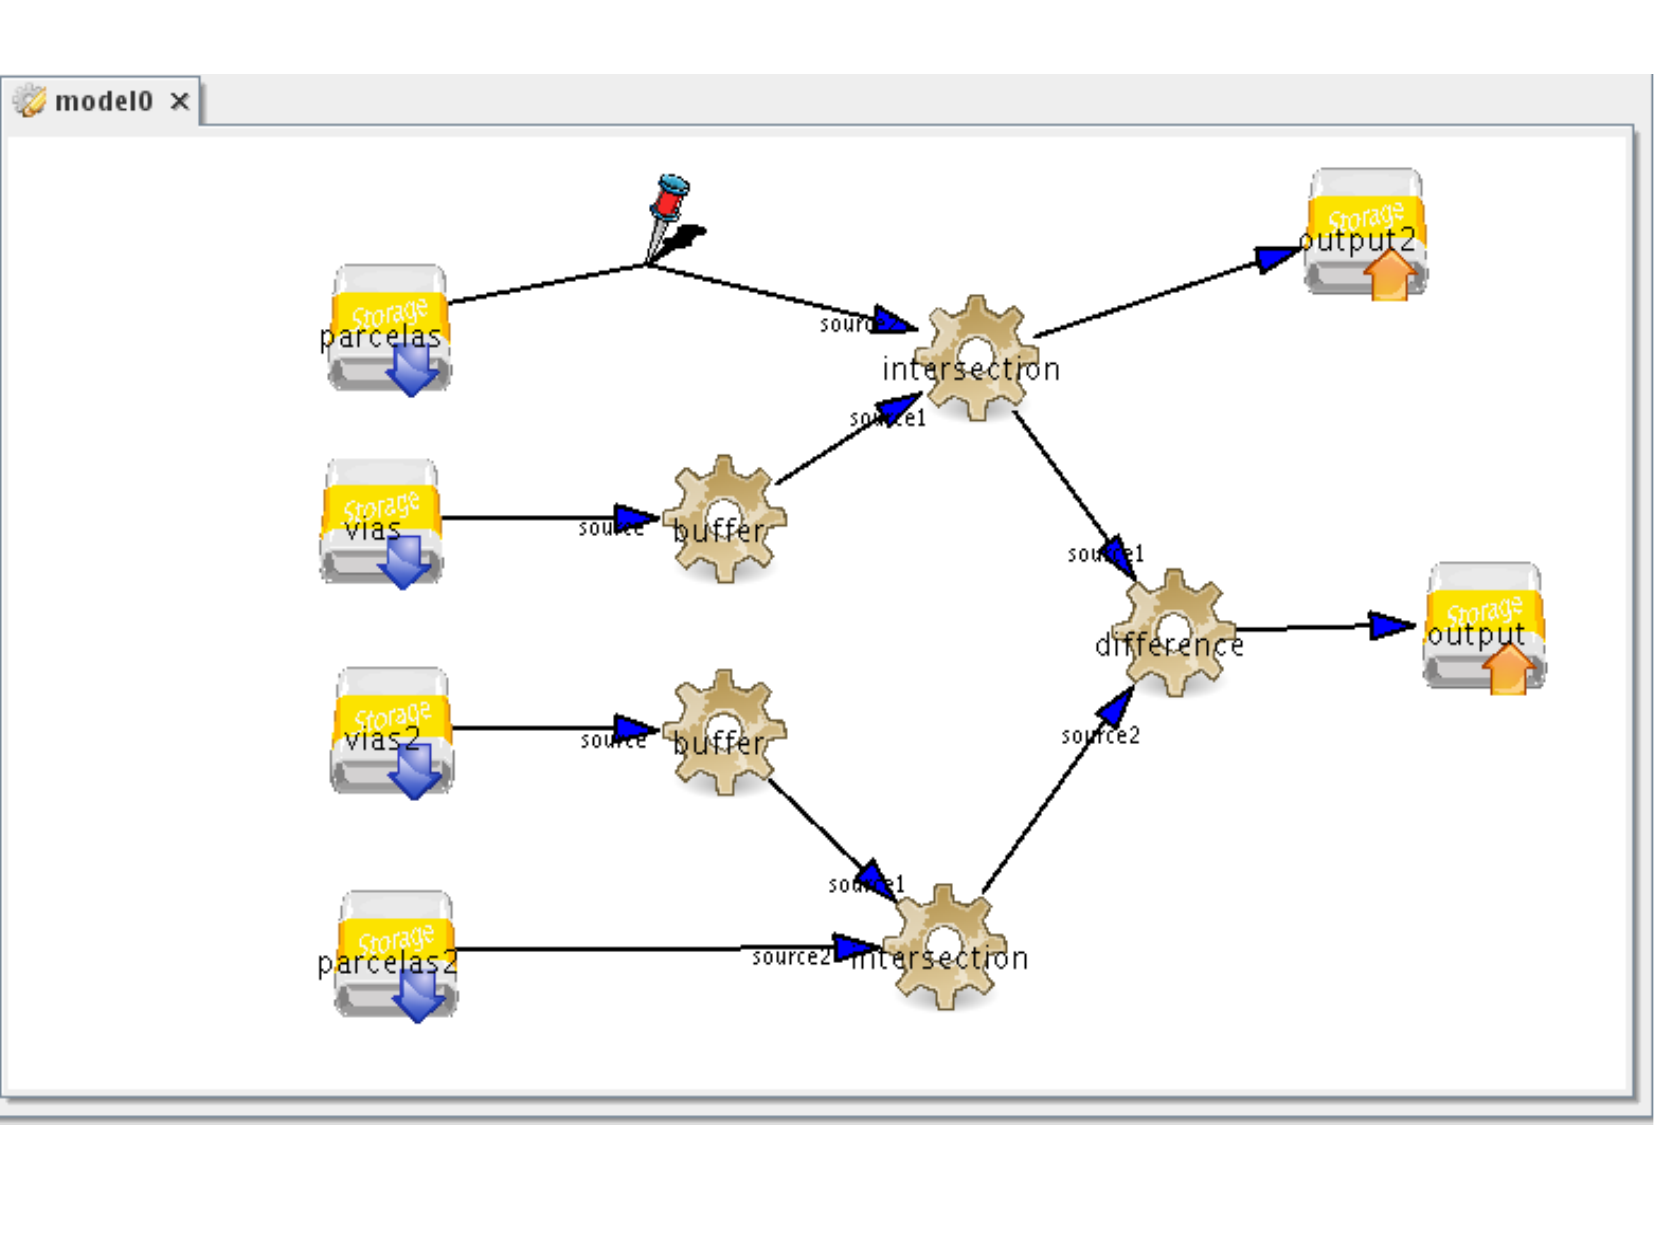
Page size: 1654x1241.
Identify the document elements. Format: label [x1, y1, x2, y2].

picture [0, 74, 1654, 1125]
